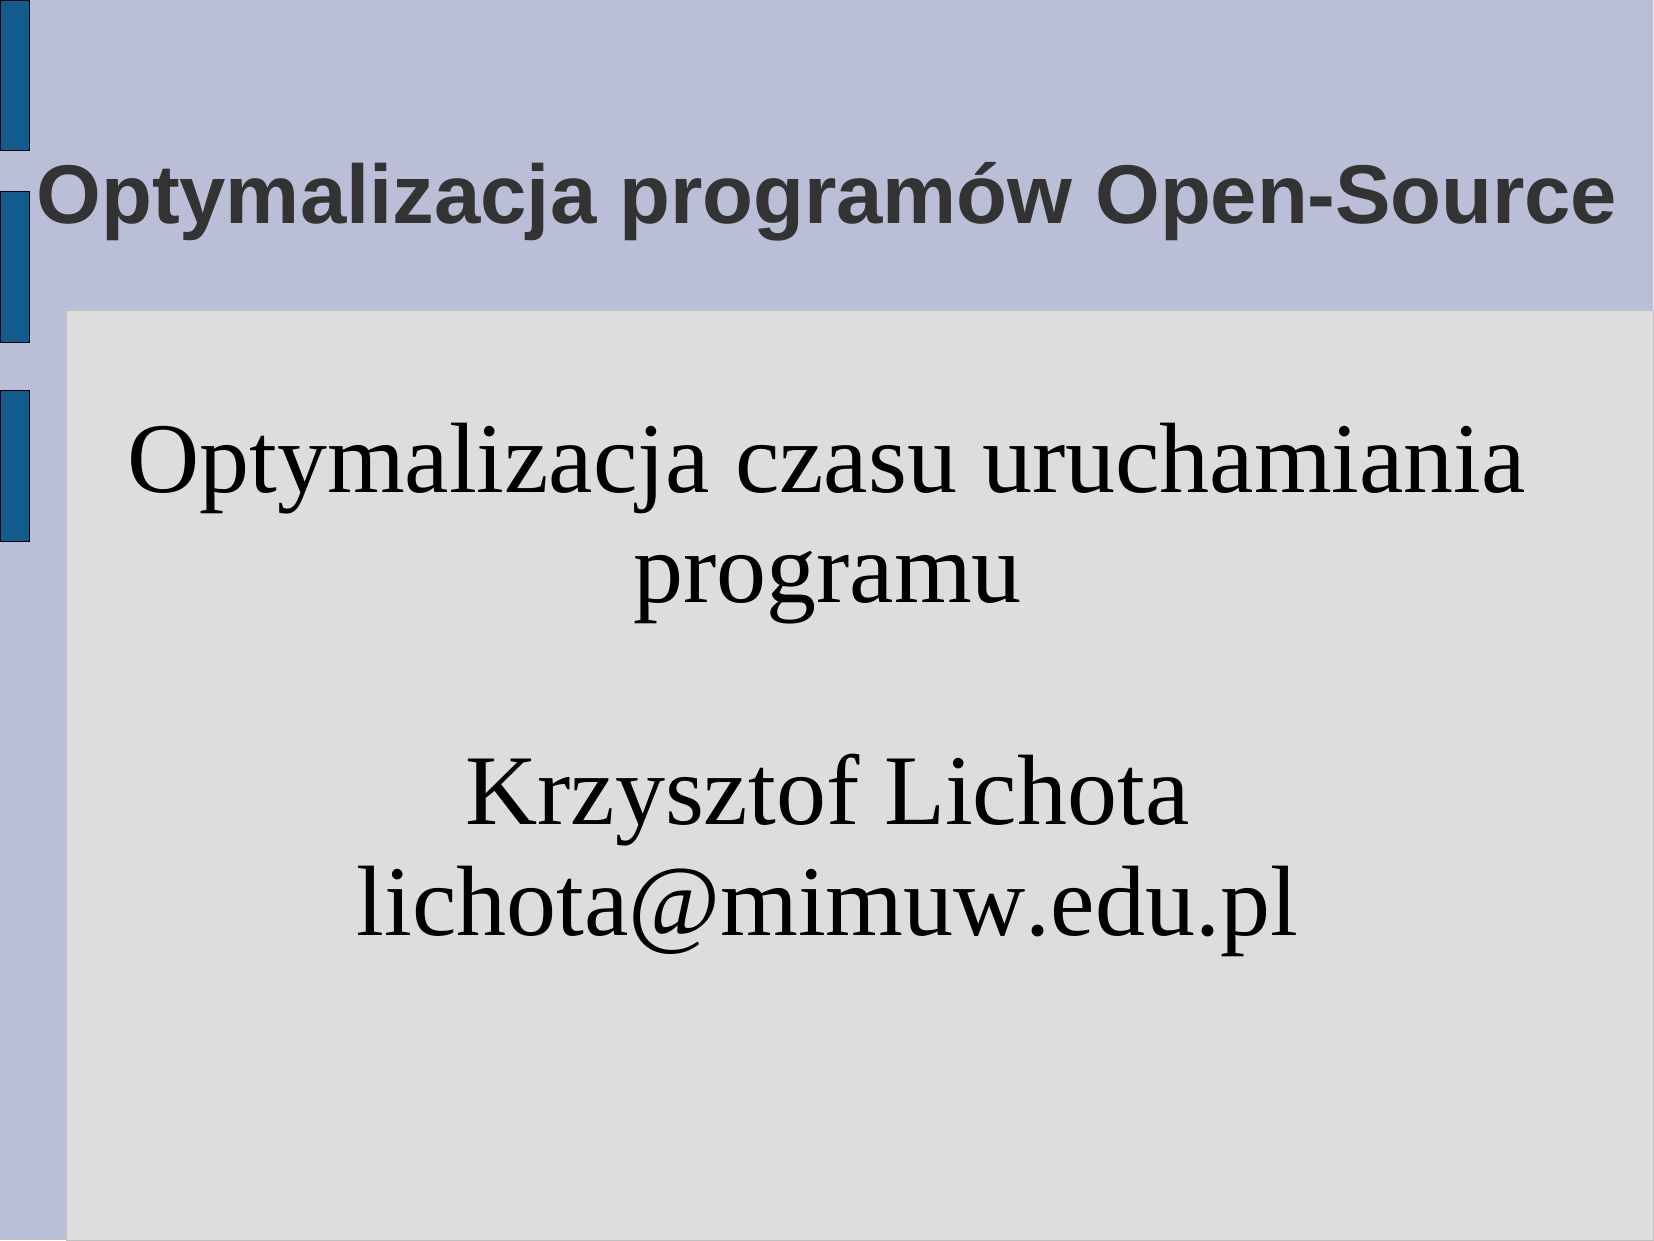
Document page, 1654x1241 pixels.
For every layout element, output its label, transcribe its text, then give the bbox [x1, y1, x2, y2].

subtitle Optymalizacja czasu uruchamiania programu Krzysztof Lichota lichota@mimuw.edu.pl [121, 344, 1534, 1127]
title Optymalizacja programów Open-Source [36, 91, 1619, 299]
